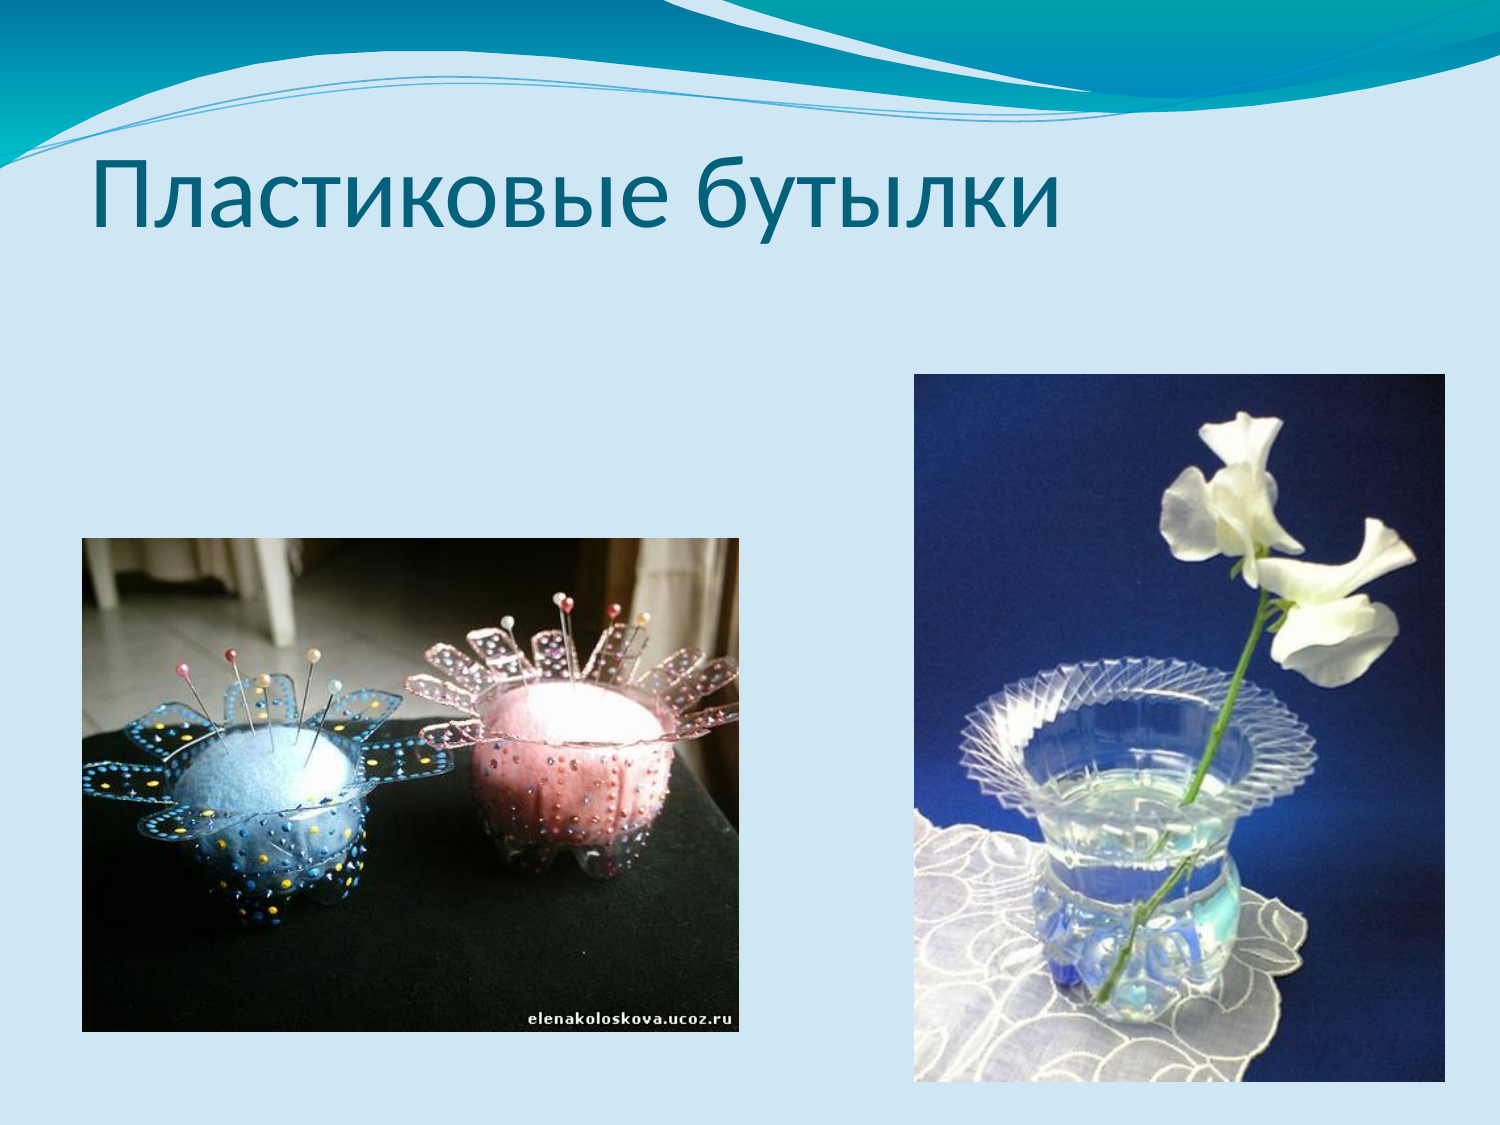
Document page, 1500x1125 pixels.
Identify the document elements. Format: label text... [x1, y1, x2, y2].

picture [82, 538, 739, 1032]
title Пластиковые бутылки [75, 115, 1425, 303]
picture [914, 374, 1445, 1082]
